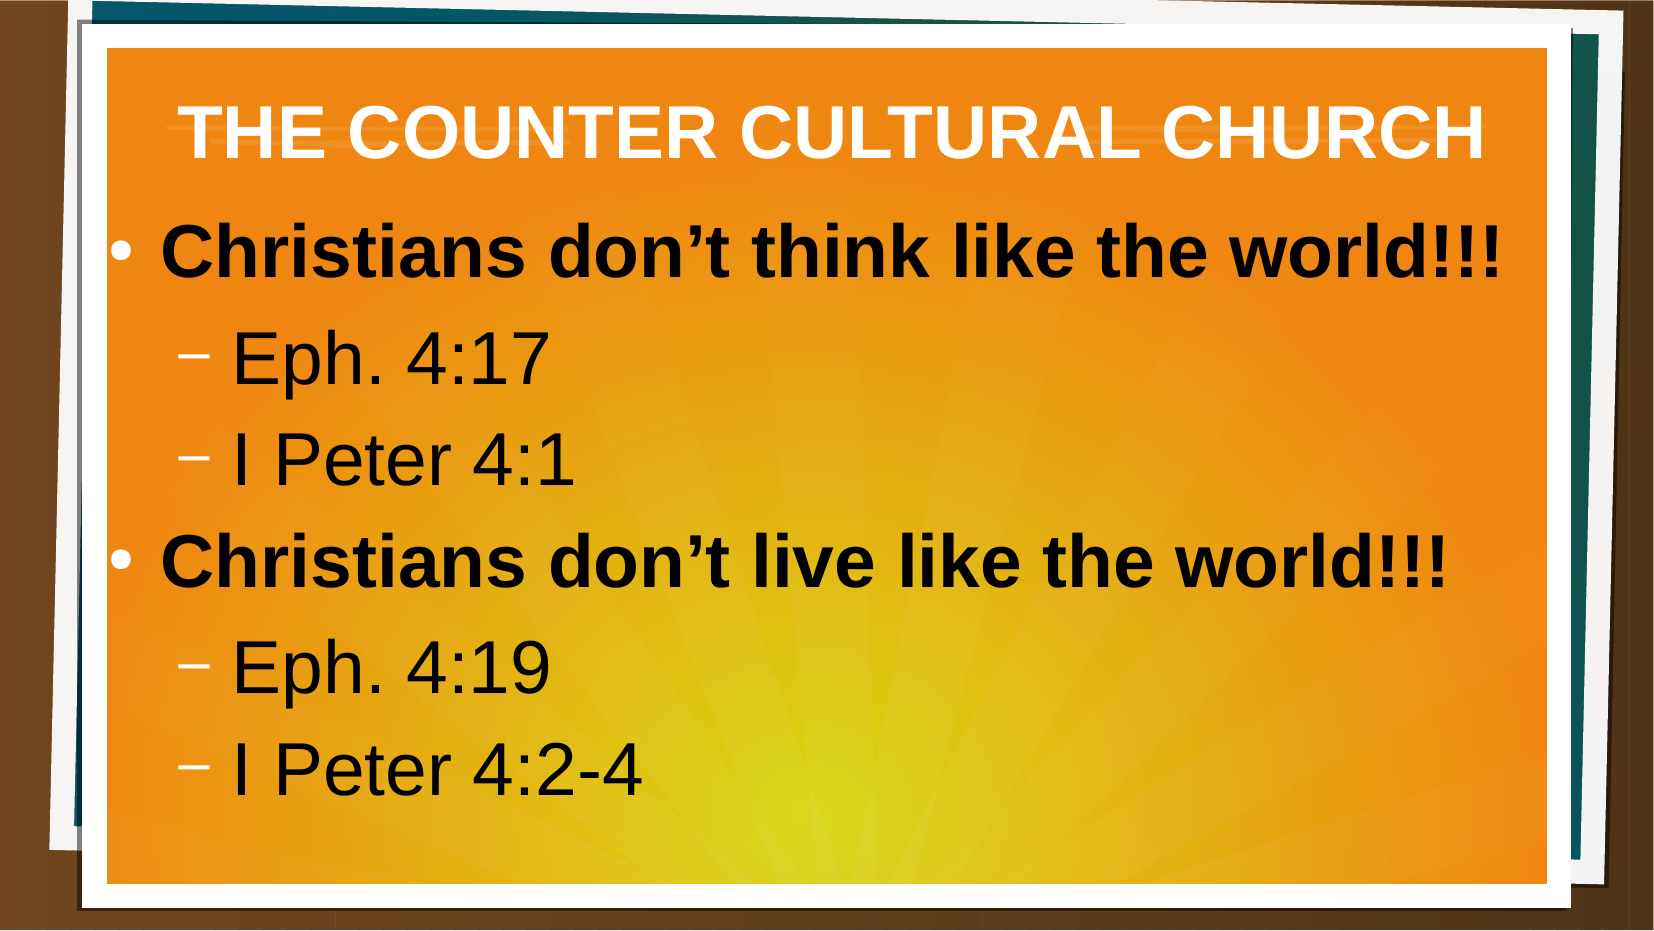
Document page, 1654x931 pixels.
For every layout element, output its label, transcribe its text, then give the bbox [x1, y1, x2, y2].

list Christians don’t think like the world!!! Eph. 4:17 I Peter 4:1 Christians don’t live like the world!!! Eph. 4:19 I Peter 4:2-4 [90, 210, 1546, 886]
title THE COUNTER CULTURAL CHURCH [120, 0, 1546, 210]
